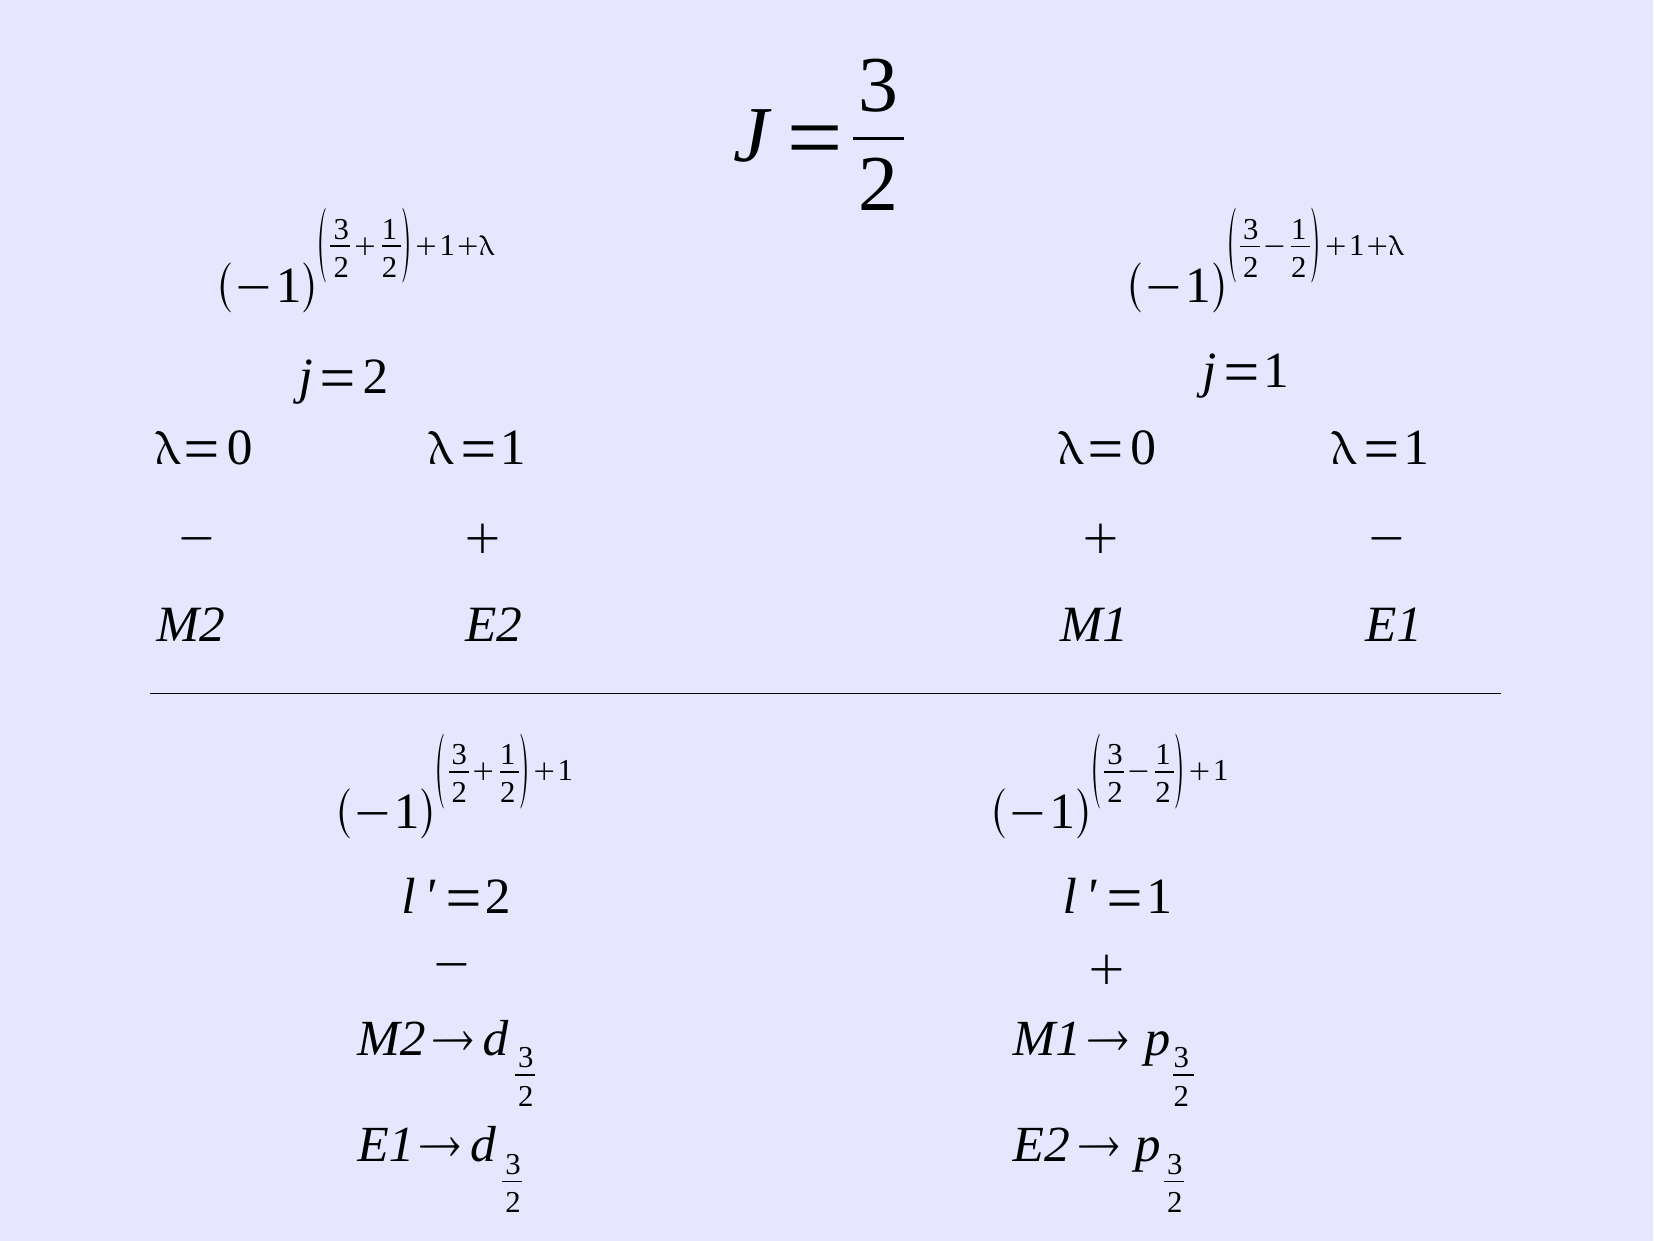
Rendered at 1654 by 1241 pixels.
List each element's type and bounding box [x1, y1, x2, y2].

chart [323, 732, 584, 840]
chart [276, 349, 399, 406]
chart [1073, 939, 1139, 997]
chart [996, 1117, 1197, 1219]
chart [140, 597, 534, 654]
chart [418, 934, 484, 992]
chart [978, 733, 1239, 840]
chart [1067, 508, 1420, 565]
chart [1114, 207, 1419, 314]
chart [341, 1010, 550, 1113]
chart [388, 868, 523, 926]
chart [1043, 420, 1440, 477]
chart [1179, 343, 1302, 400]
chart [341, 1117, 536, 1219]
chart [140, 420, 537, 477]
chart [1043, 597, 1435, 654]
chart [163, 508, 517, 565]
chart [1049, 869, 1183, 926]
chart [708, 42, 928, 230]
chart [205, 207, 510, 314]
chart [996, 1010, 1206, 1113]
